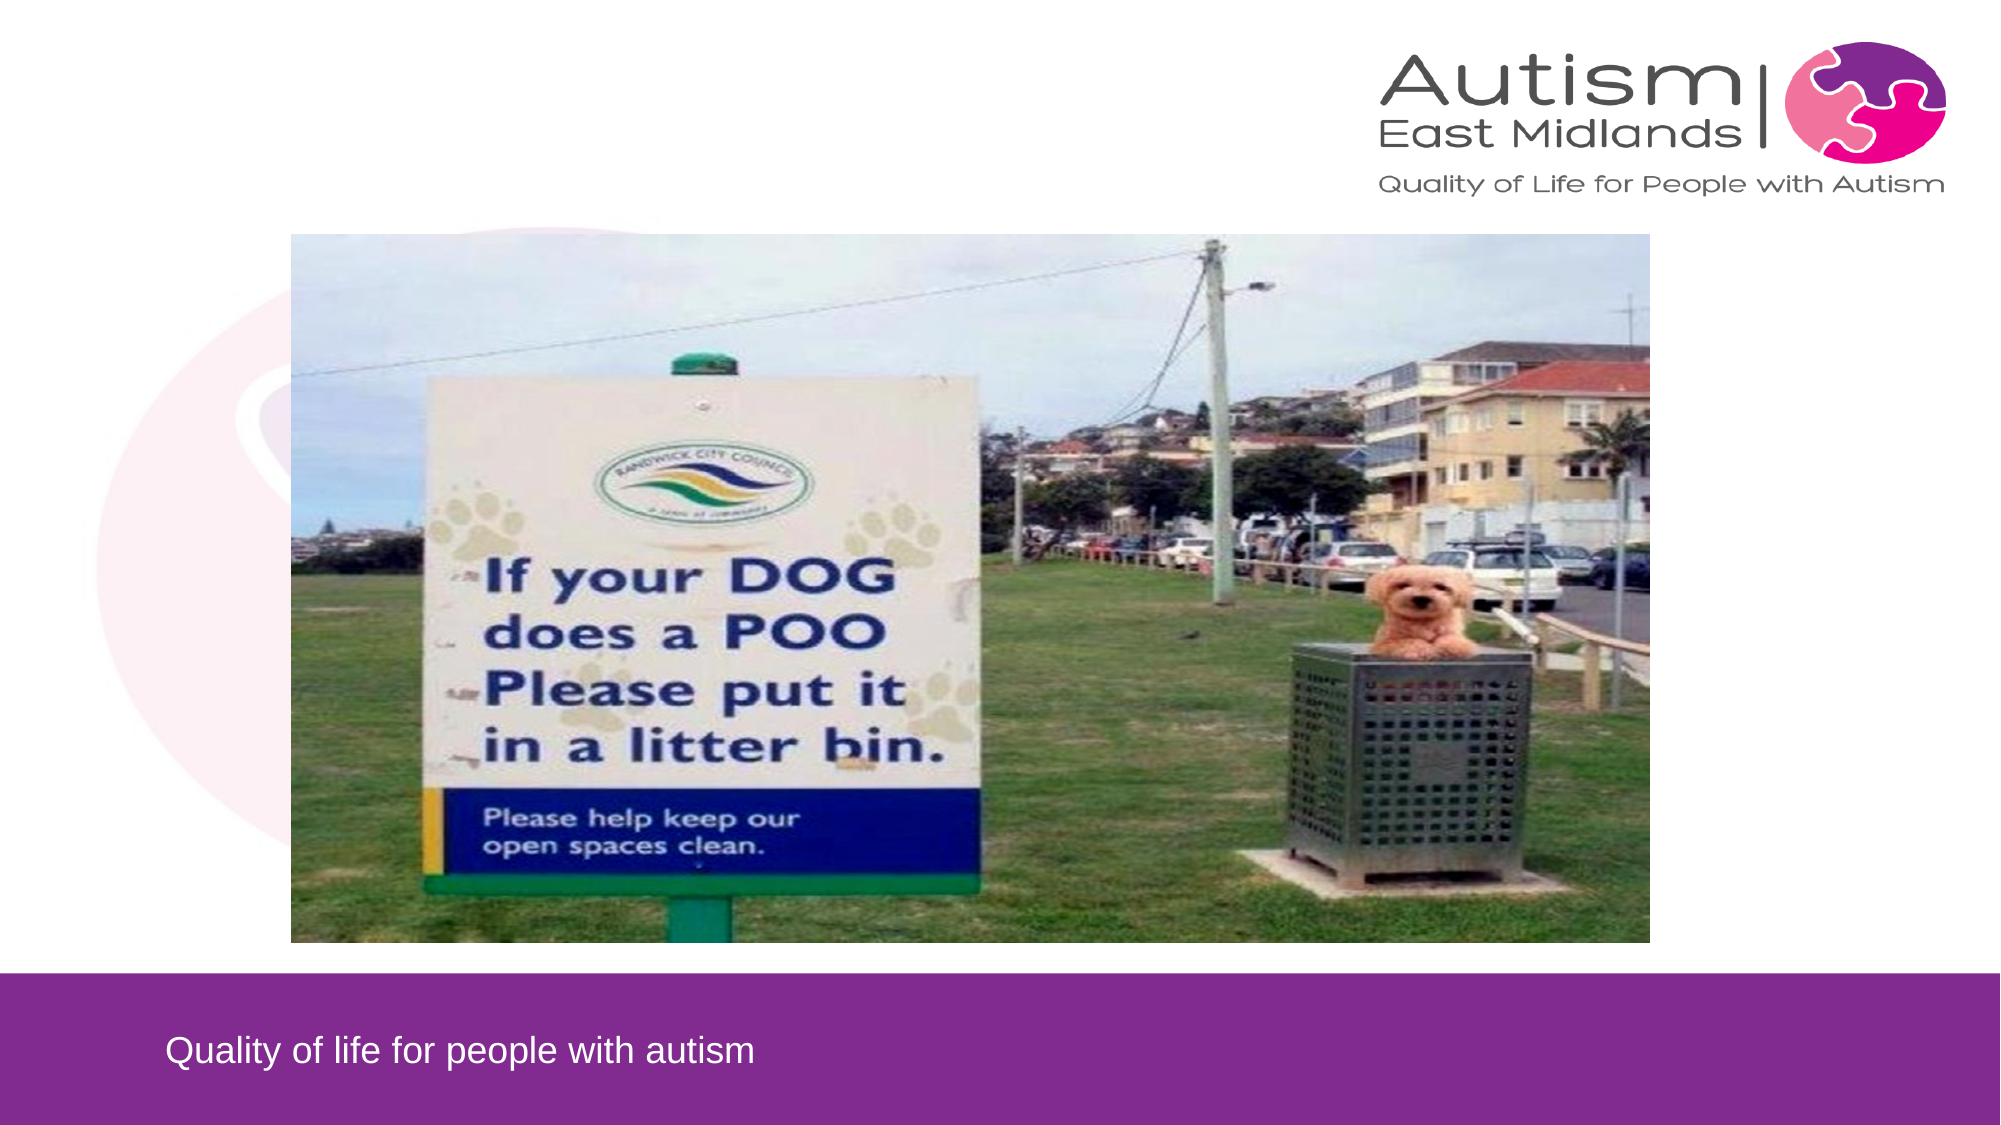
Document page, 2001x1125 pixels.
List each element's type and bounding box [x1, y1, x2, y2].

picture [291, 234, 1650, 943]
